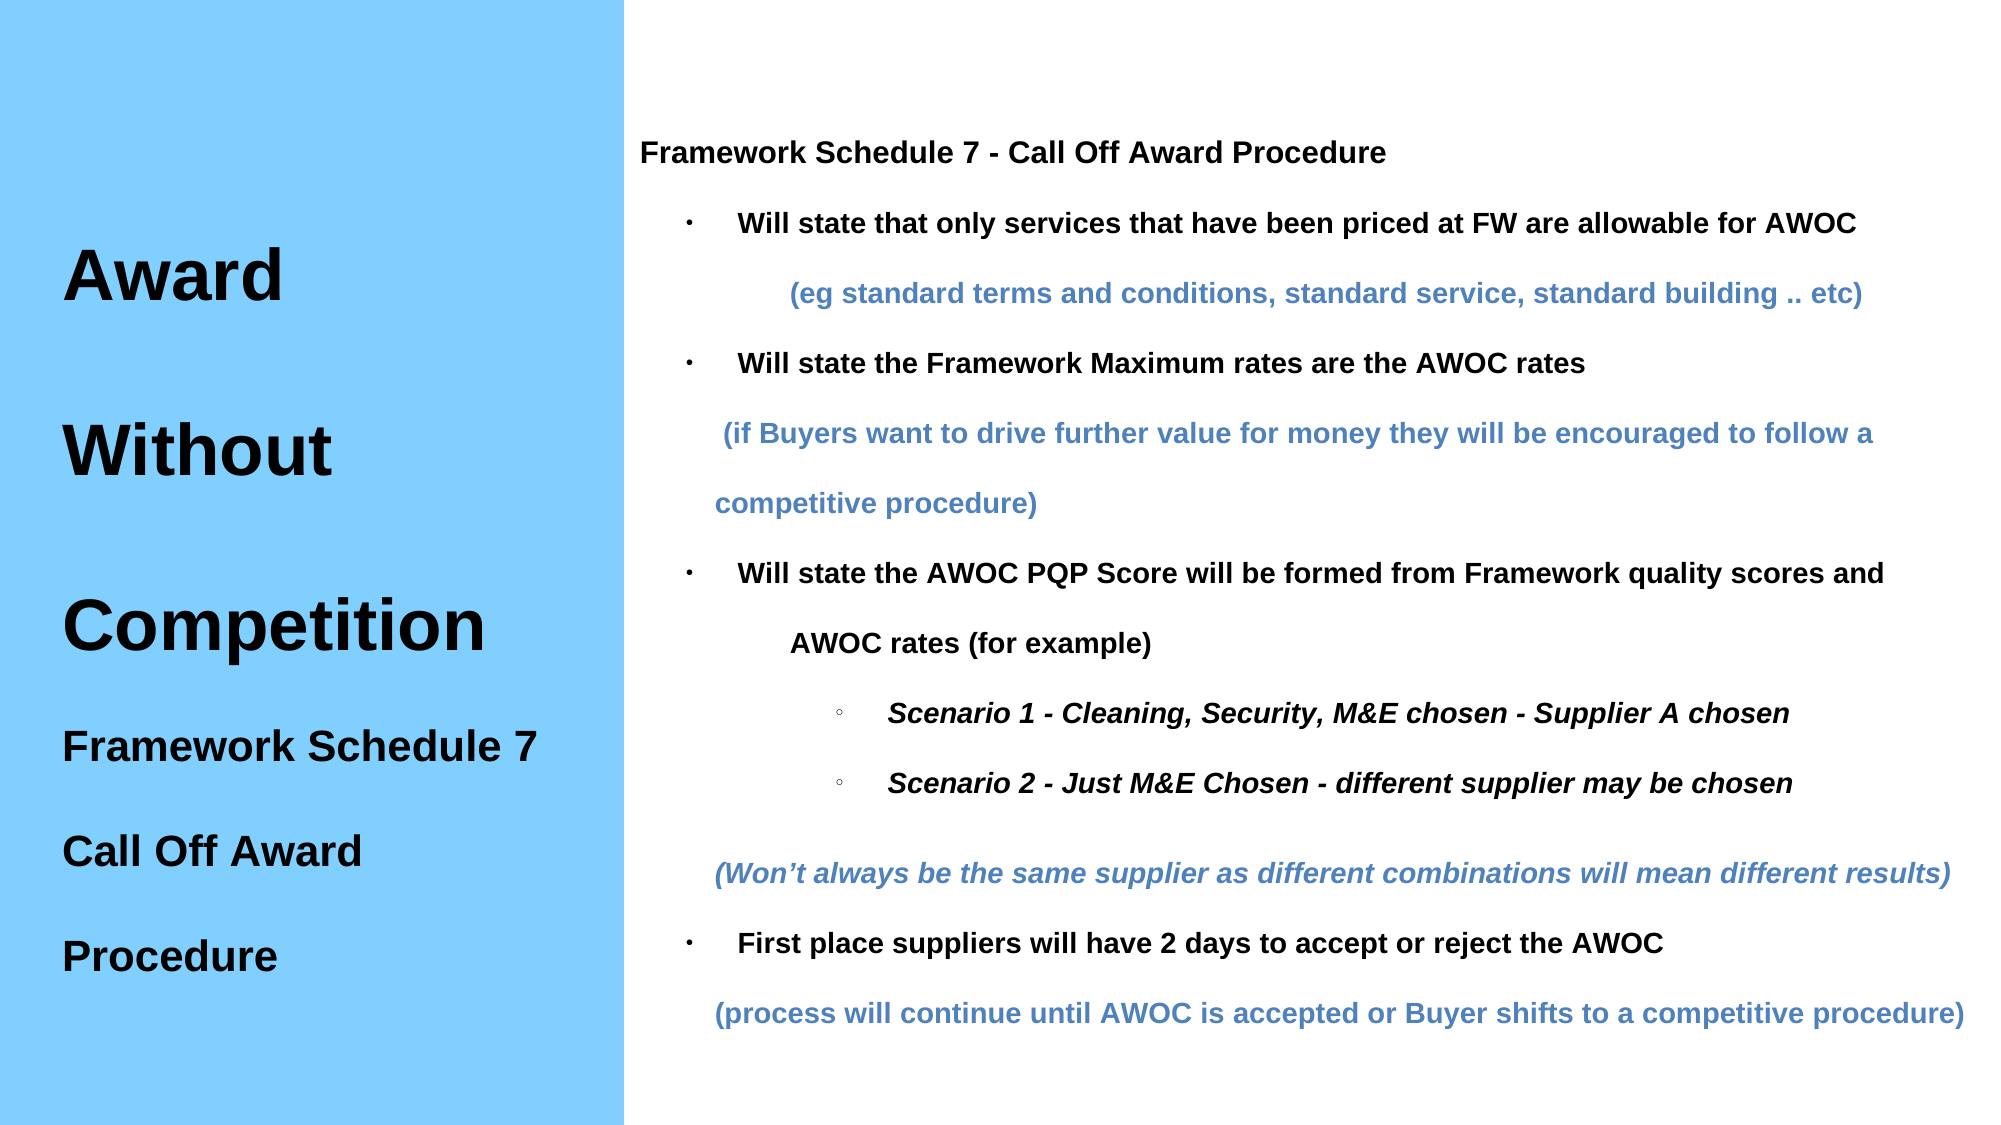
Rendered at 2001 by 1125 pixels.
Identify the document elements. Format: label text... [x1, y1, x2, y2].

title Award Without Competition Framework Schedule 7 Call Off Award Procedure [62, 139, 564, 1072]
title Framework Schedule 7 - Call Off Award Procedure Will state that only services that have been priced at FW are allowable for AWOC (eg standard terms and conditions, standard service, standard building .. etc) Will state the Framework Maximum rates are the AWOC rates (if Buyers want to drive further value for money they will be encouraged to follow a competitive procedure) Will state the AWOC PQP Score will be formed from Framework quality scores and AWOC rates (for example) Scenario 1 - Cleaning, Security, M&E chosen - Supplier A chosen Scenario 2 - Just M&E Chosen - different supplier may be chosen (Won’t always be the same supplier as different combinations will mean different results) First place suppliers will have 2 days to accept or reject the AWOC (process will continue until AWOC is accepted or Buyer shifts to a competitive procedure) [639, 35, 1984, 1098]
